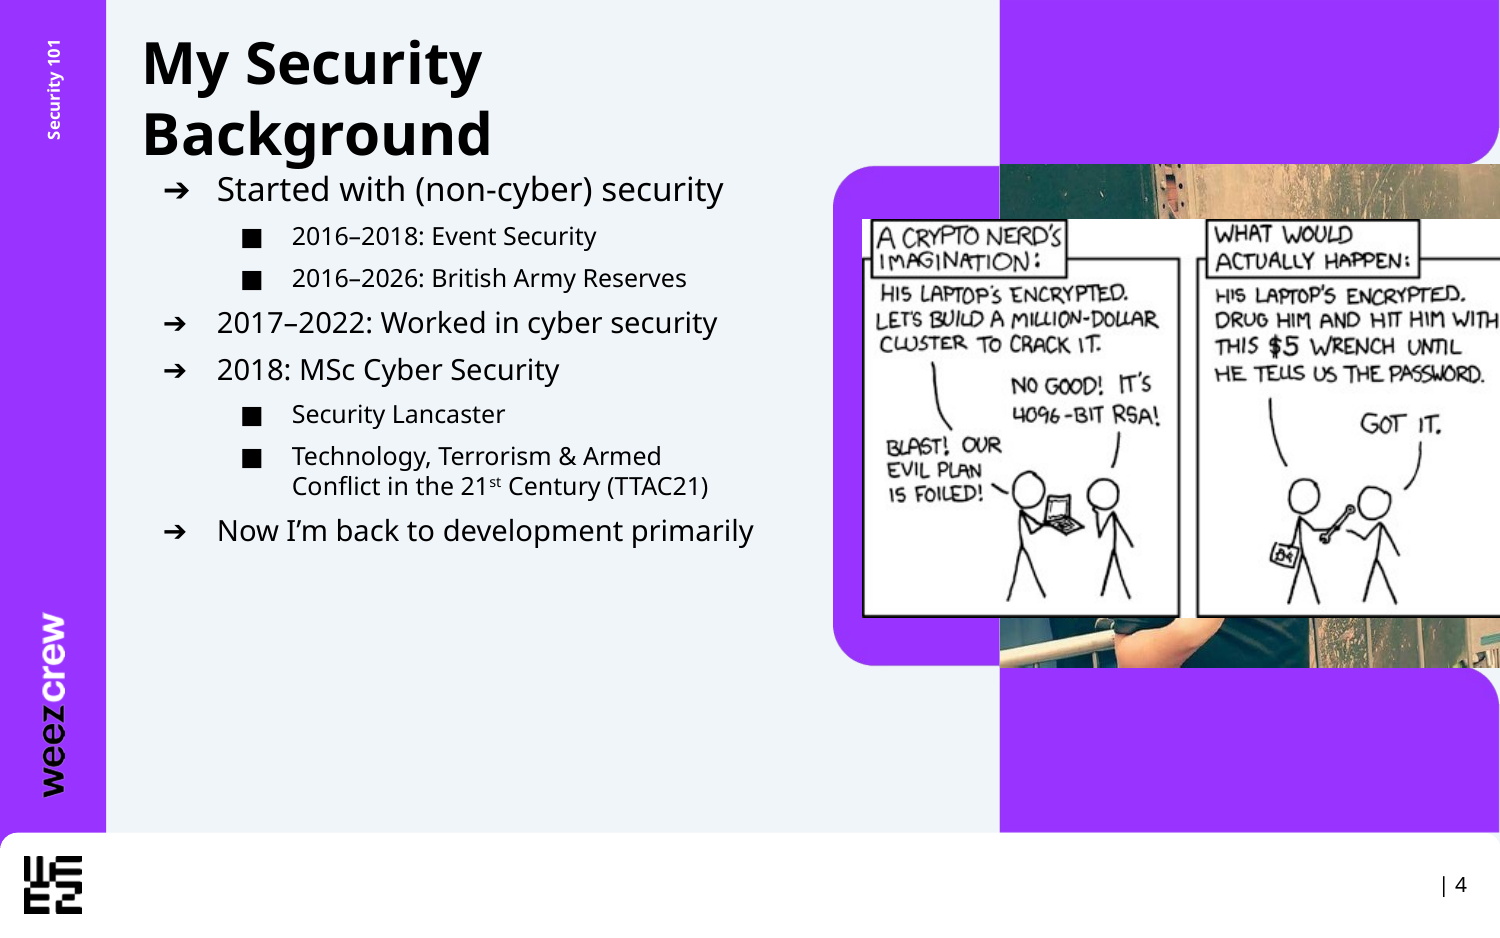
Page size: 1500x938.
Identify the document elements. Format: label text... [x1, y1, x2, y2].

picture [43, 612, 65, 798]
title Security 101 [0, 24, 107, 497]
slide_number | <number> [1393, 850, 1482, 922]
picture [24, 856, 82, 914]
list Started with (non-cyber) security 2016–2018: Event Security 2016–2026: British Army Reserves 2017–2022: Worked in cyber security 2018: MSc Cyber Security Security Lancaster Technology, Terrorism & Armed Conflict in the 21st Century (TTAC21) Now I’m back to development primarily [126, 153, 938, 774]
title My Security Background [126, 24, 806, 153]
picture [833, 0, 1500, 833]
